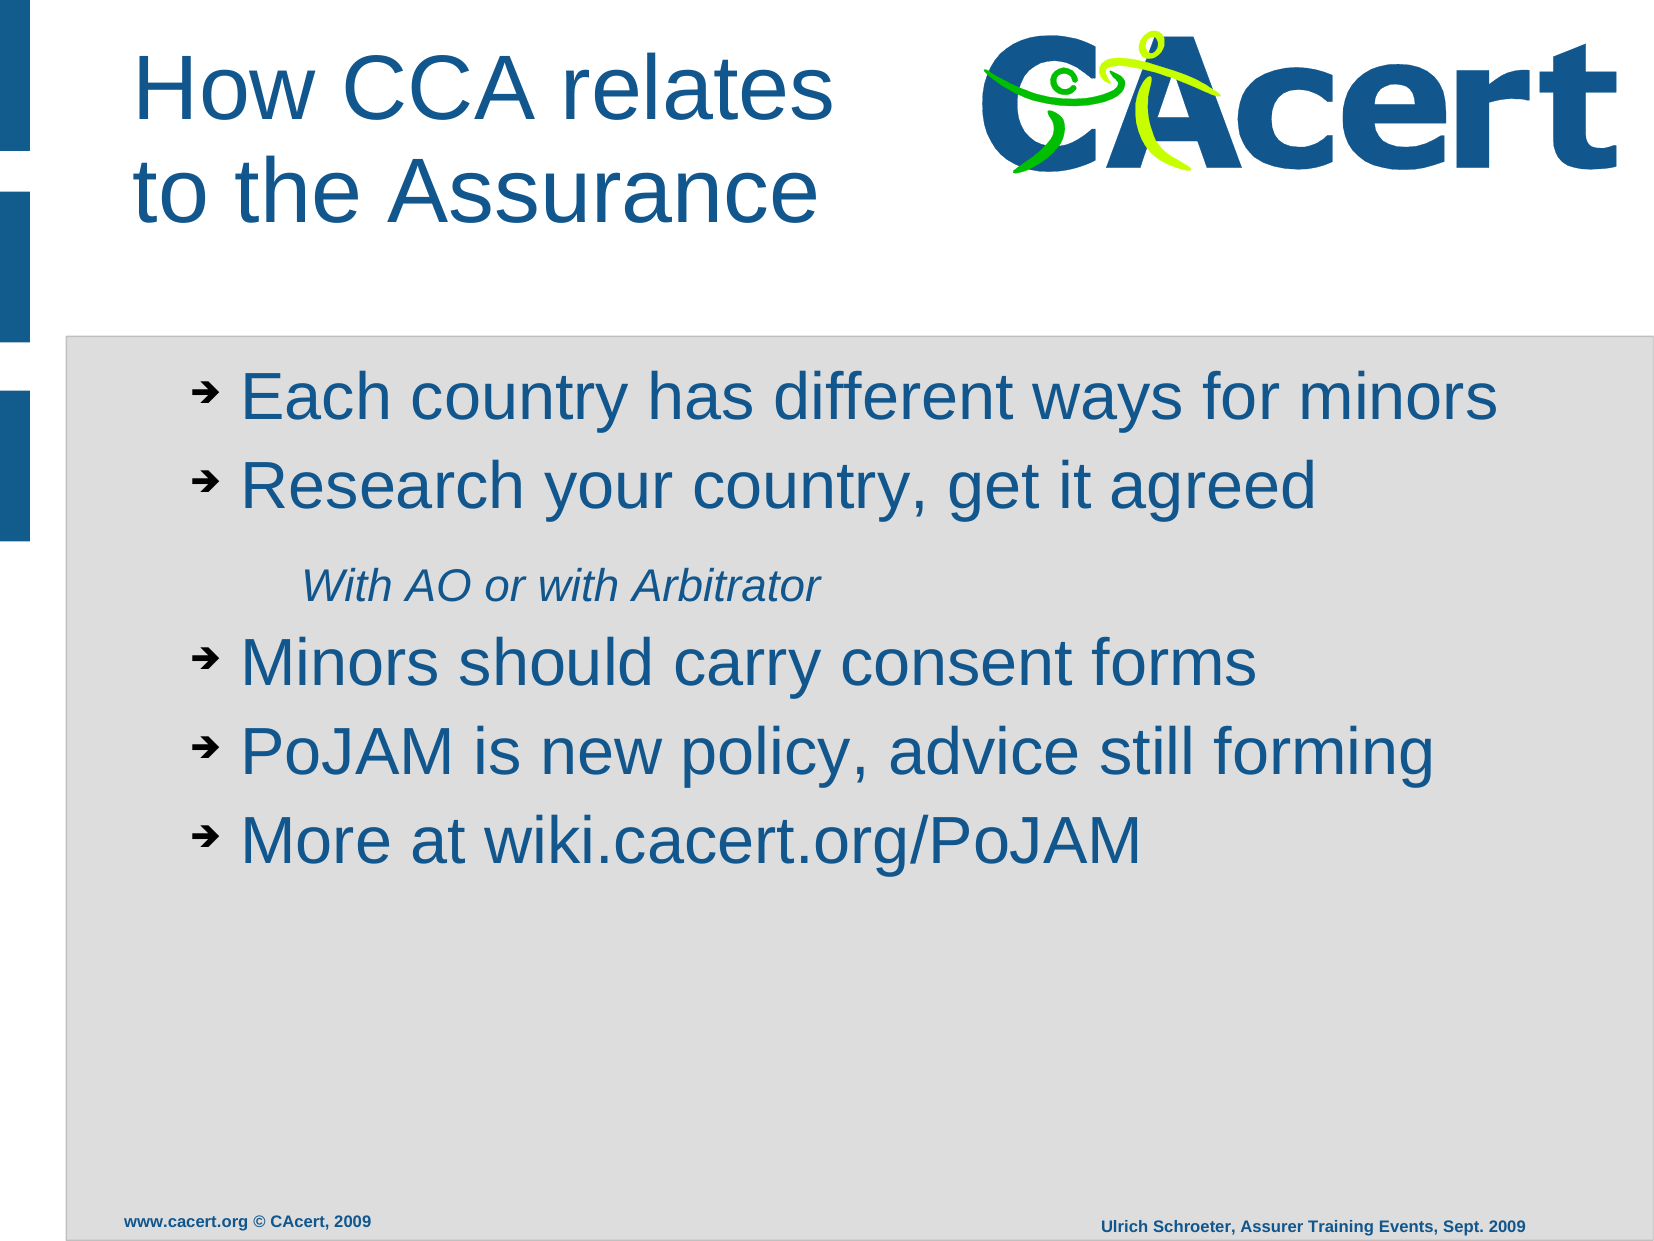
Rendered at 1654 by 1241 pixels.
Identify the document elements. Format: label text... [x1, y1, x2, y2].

text_box Each country has different ways for minors Research your country, get it agreed With AO or with Arbitrator Minors should carry consent forms PoJAM is new policy, advice still forming More at wiki.cacert.org/PoJAM [175, 337, 1654, 1076]
text_box How CCA relates to the Assurance [118, 29, 846, 256]
